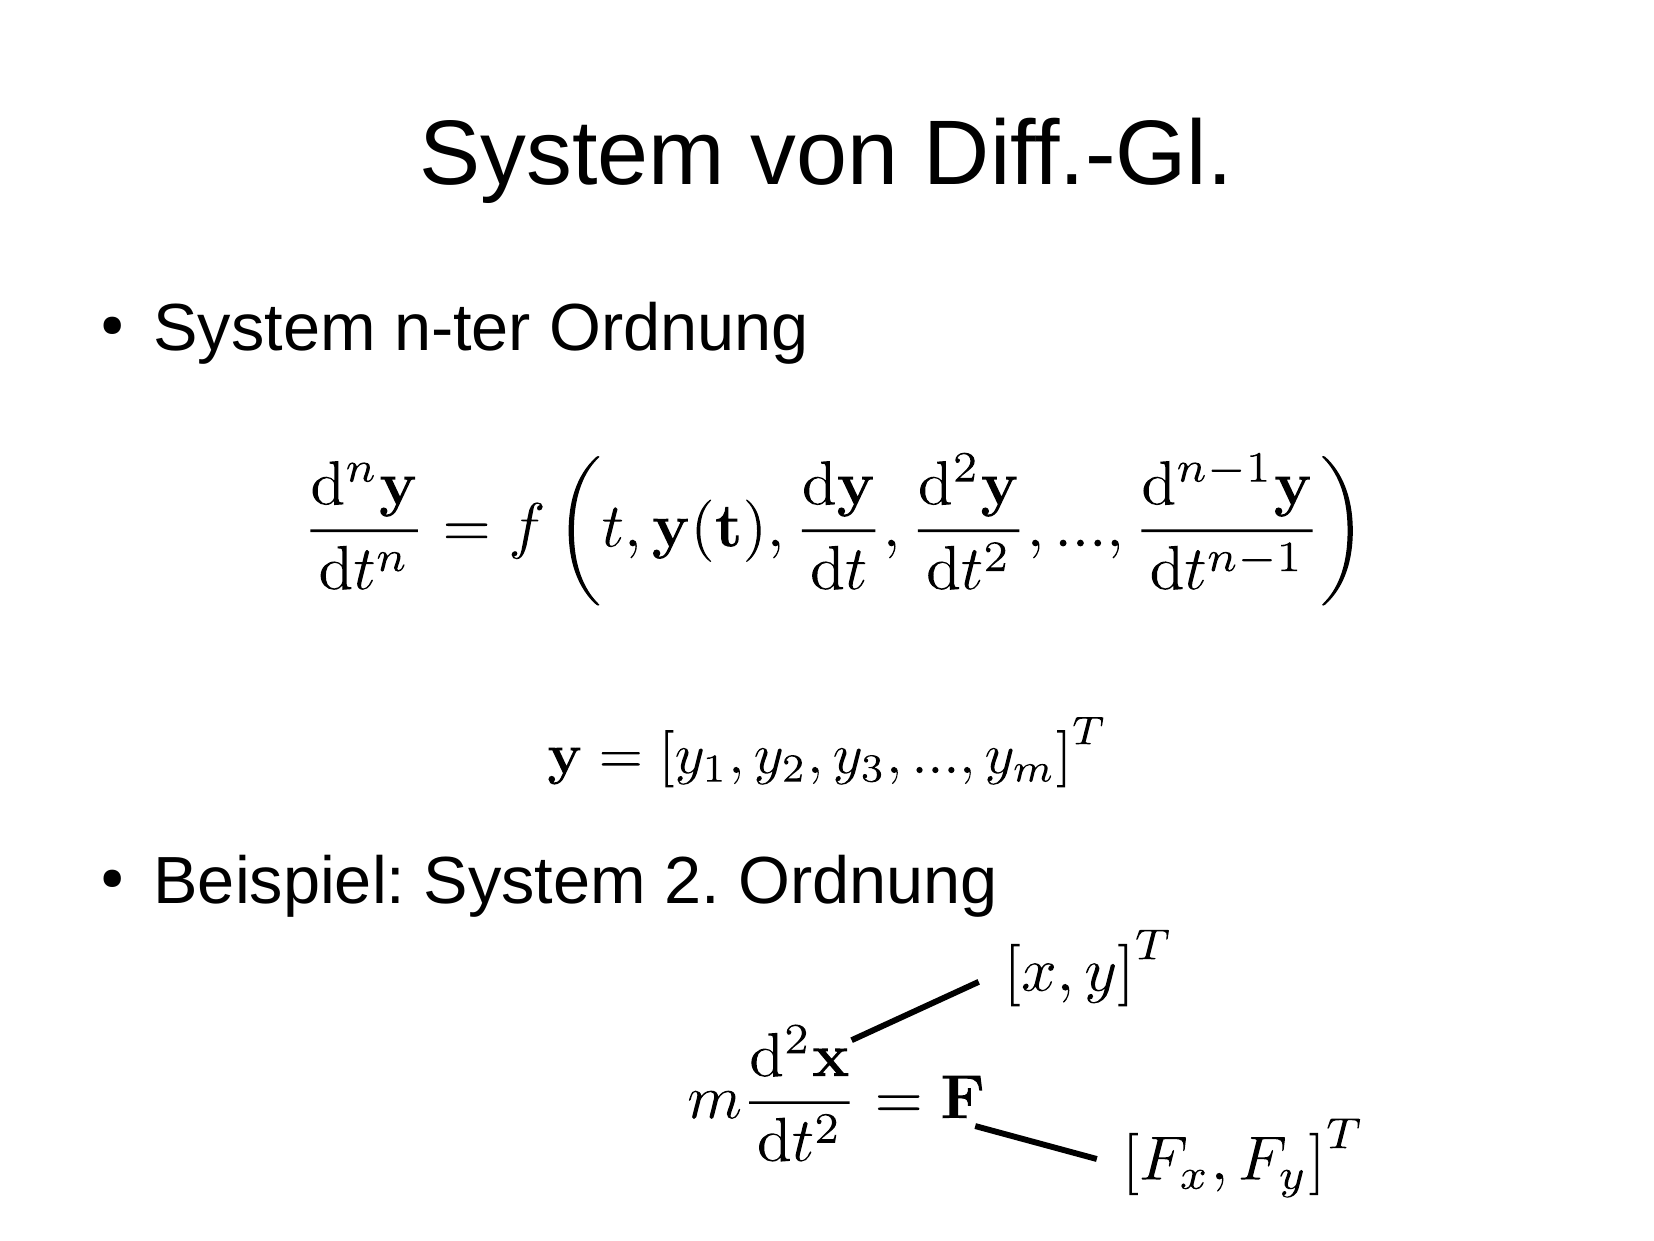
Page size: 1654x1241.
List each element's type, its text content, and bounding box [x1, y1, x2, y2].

text_box [1121, 1118, 1362, 1198]
list System n-ter Ordnung Beispiel: System 2. Ordnung [82, 290, 1571, 1094]
title System von Diff.-Gl. [82, 56, 1571, 250]
text_box [687, 1024, 986, 1162]
text_box [547, 716, 1105, 788]
text_box [310, 452, 1366, 606]
text_box [1003, 929, 1171, 1007]
